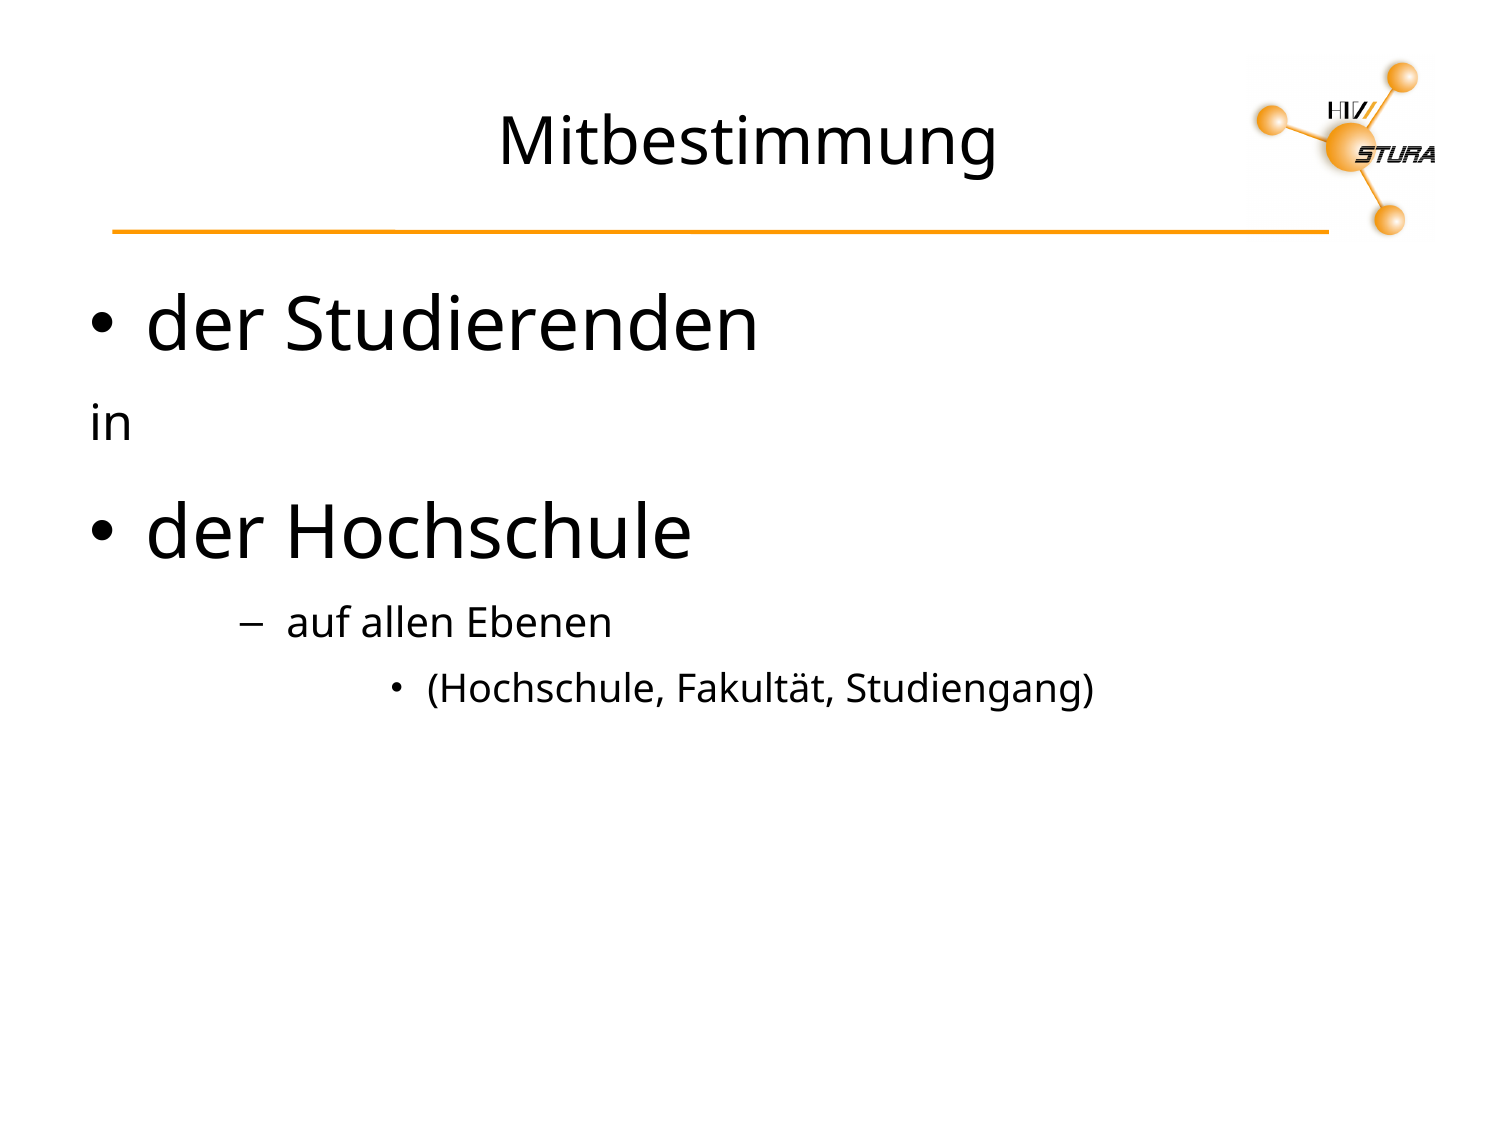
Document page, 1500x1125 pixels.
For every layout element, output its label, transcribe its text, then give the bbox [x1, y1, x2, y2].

title Mitbestimmung [74, 45, 1424, 233]
picture [1246, 54, 1435, 242]
list der Studierenden in der Hochschule auf allen Ebenen (Hochschule, Fakultät, Studiengang) [75, 262, 1426, 894]
